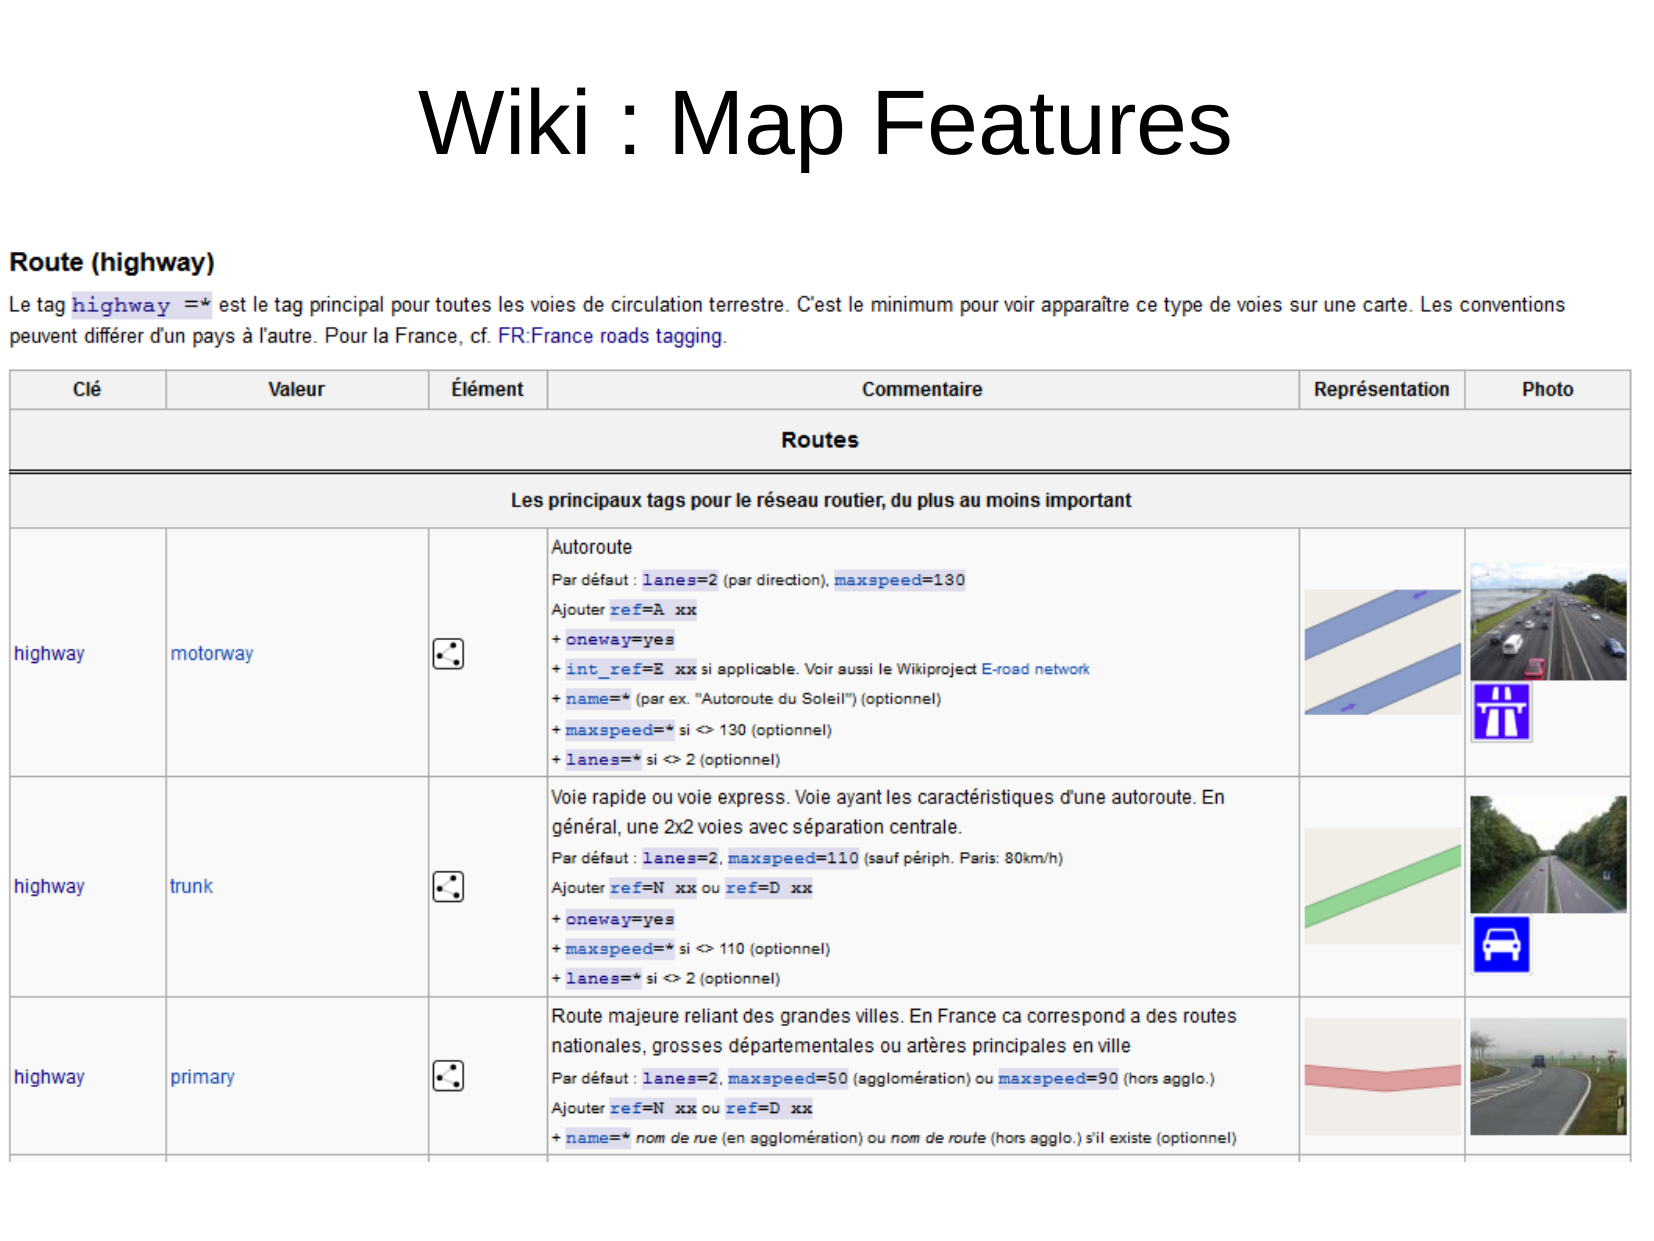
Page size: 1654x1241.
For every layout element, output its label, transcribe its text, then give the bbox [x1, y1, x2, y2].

picture [0, 240, 1638, 1162]
title Wiki : Map Features [82, 33, 1571, 212]
